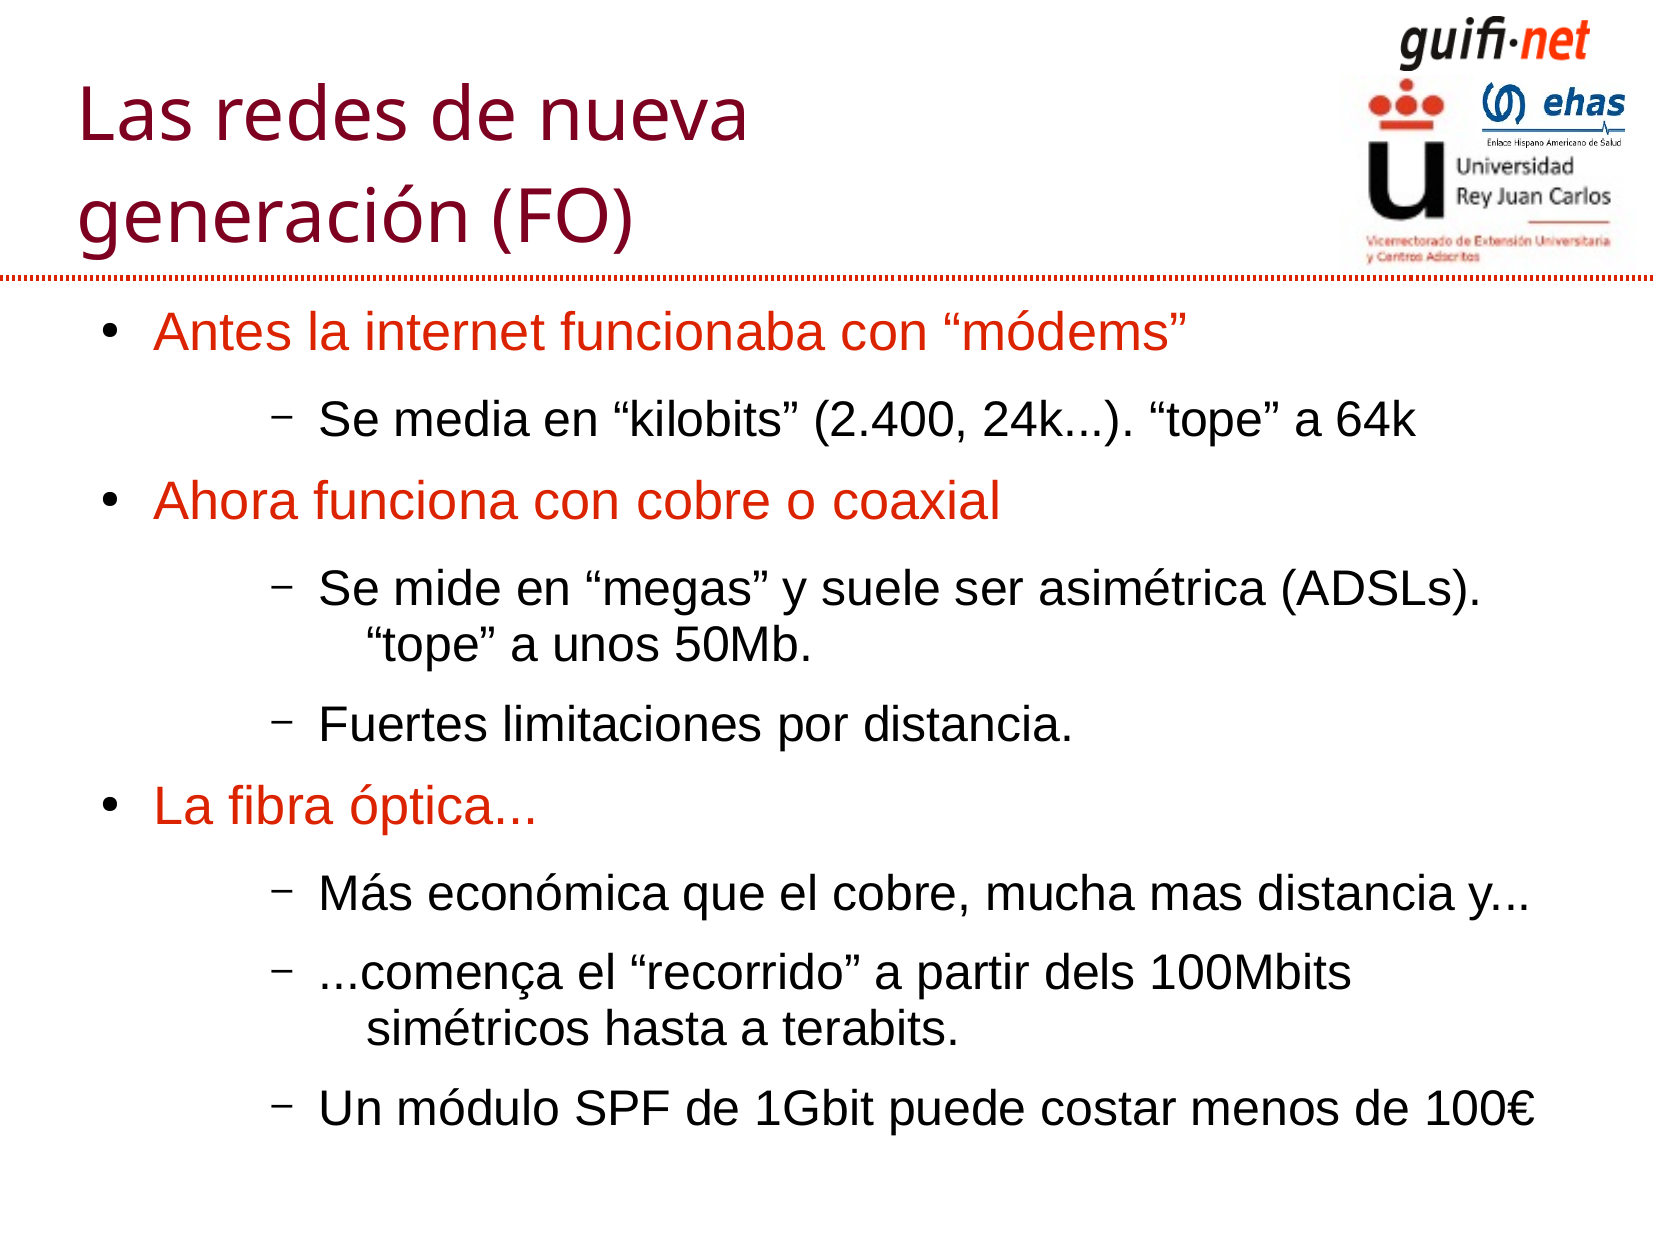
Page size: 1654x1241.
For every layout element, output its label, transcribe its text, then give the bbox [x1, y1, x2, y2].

title Las redes de nueva generación (FO) [76, 66, 1093, 259]
picture [1399, 16, 1590, 71]
picture [1340, 75, 1636, 272]
list Antes la internet funcionaba con “módems” Se media en “kilobits” (2.400, 24k...). “tope” a 64k Ahora funciona con cobre o coaxial Se mide en “megas” y suele ser asimétrica (ADSLs). “tope” a unos 50Mb. Fuertes limitaciones por distancia. La fibra óptica... Más económica que el cobre, mucha mas distancia y... ...comença el “recorrido” a partir dels 100Mbits simétricos hasta a terabits. Un módulo SPF de 1Gbit puede costar menos de 100€ [82, 301, 1571, 1136]
